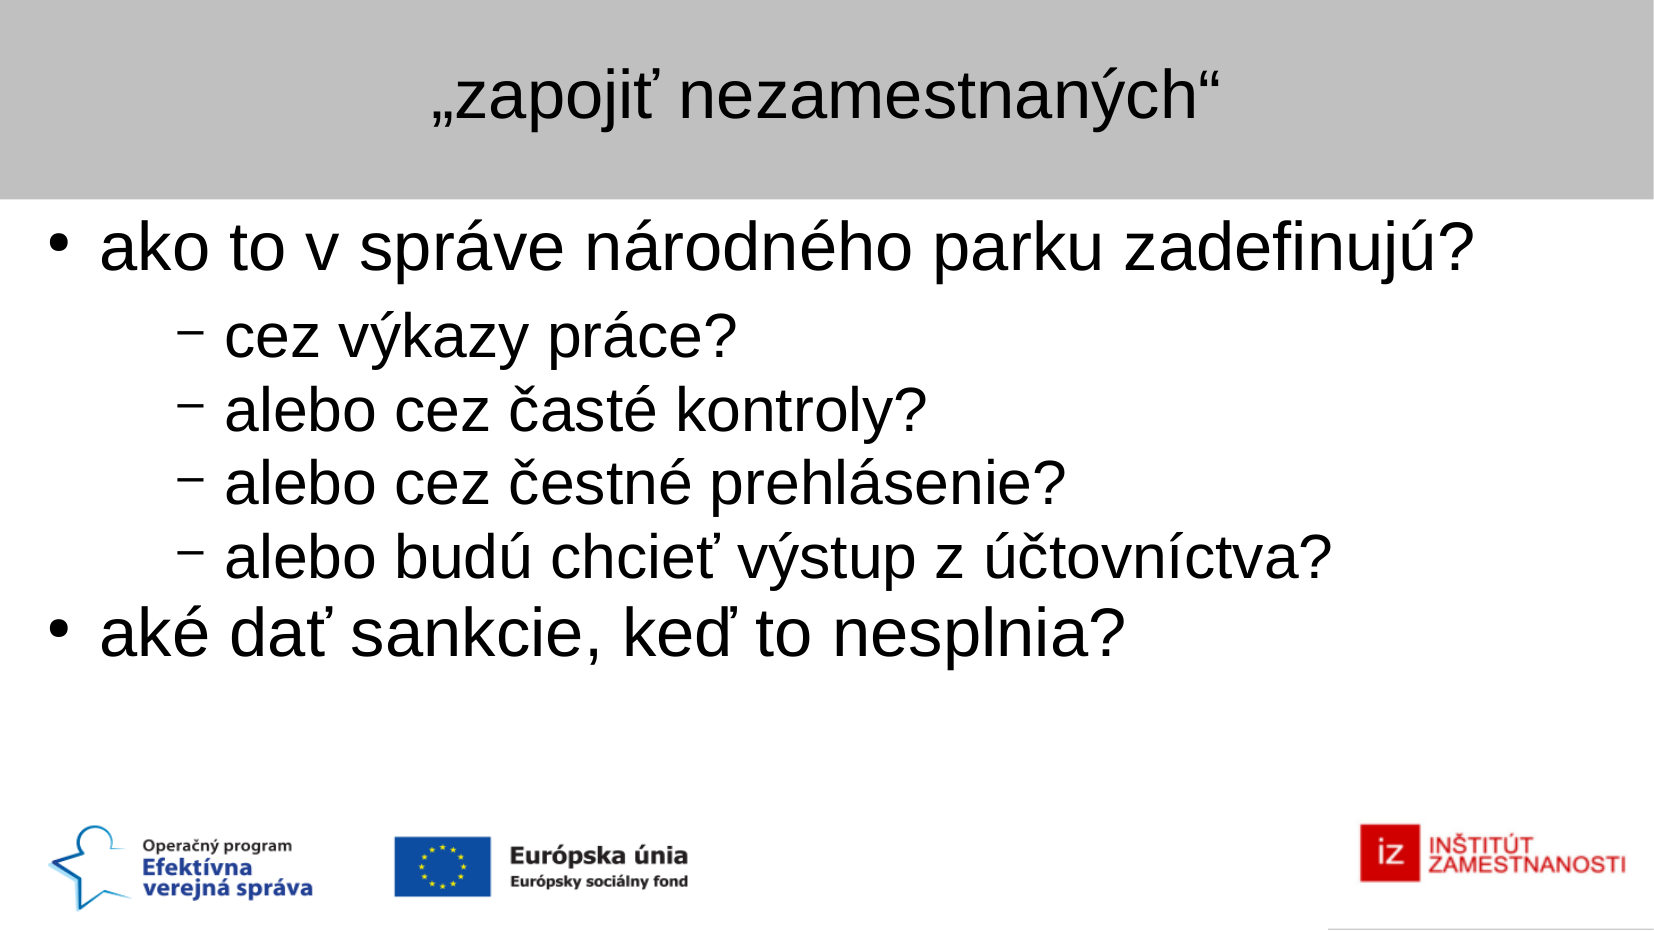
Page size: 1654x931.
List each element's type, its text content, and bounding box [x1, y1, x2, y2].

list ako to v správe národného parku zadefinujú? cez výkazy práce? alebo cez časté kontroly? alebo cez čestné prehlásenie? alebo budú chcieť výstup z účtovníctva? aké dať sankcie, keď to nesplnia? [29, 221, 1533, 808]
picture [29, 808, 709, 931]
title „zapojiť nezamestnaných“ [88, 22, 1565, 178]
picture [1328, 775, 1654, 931]
